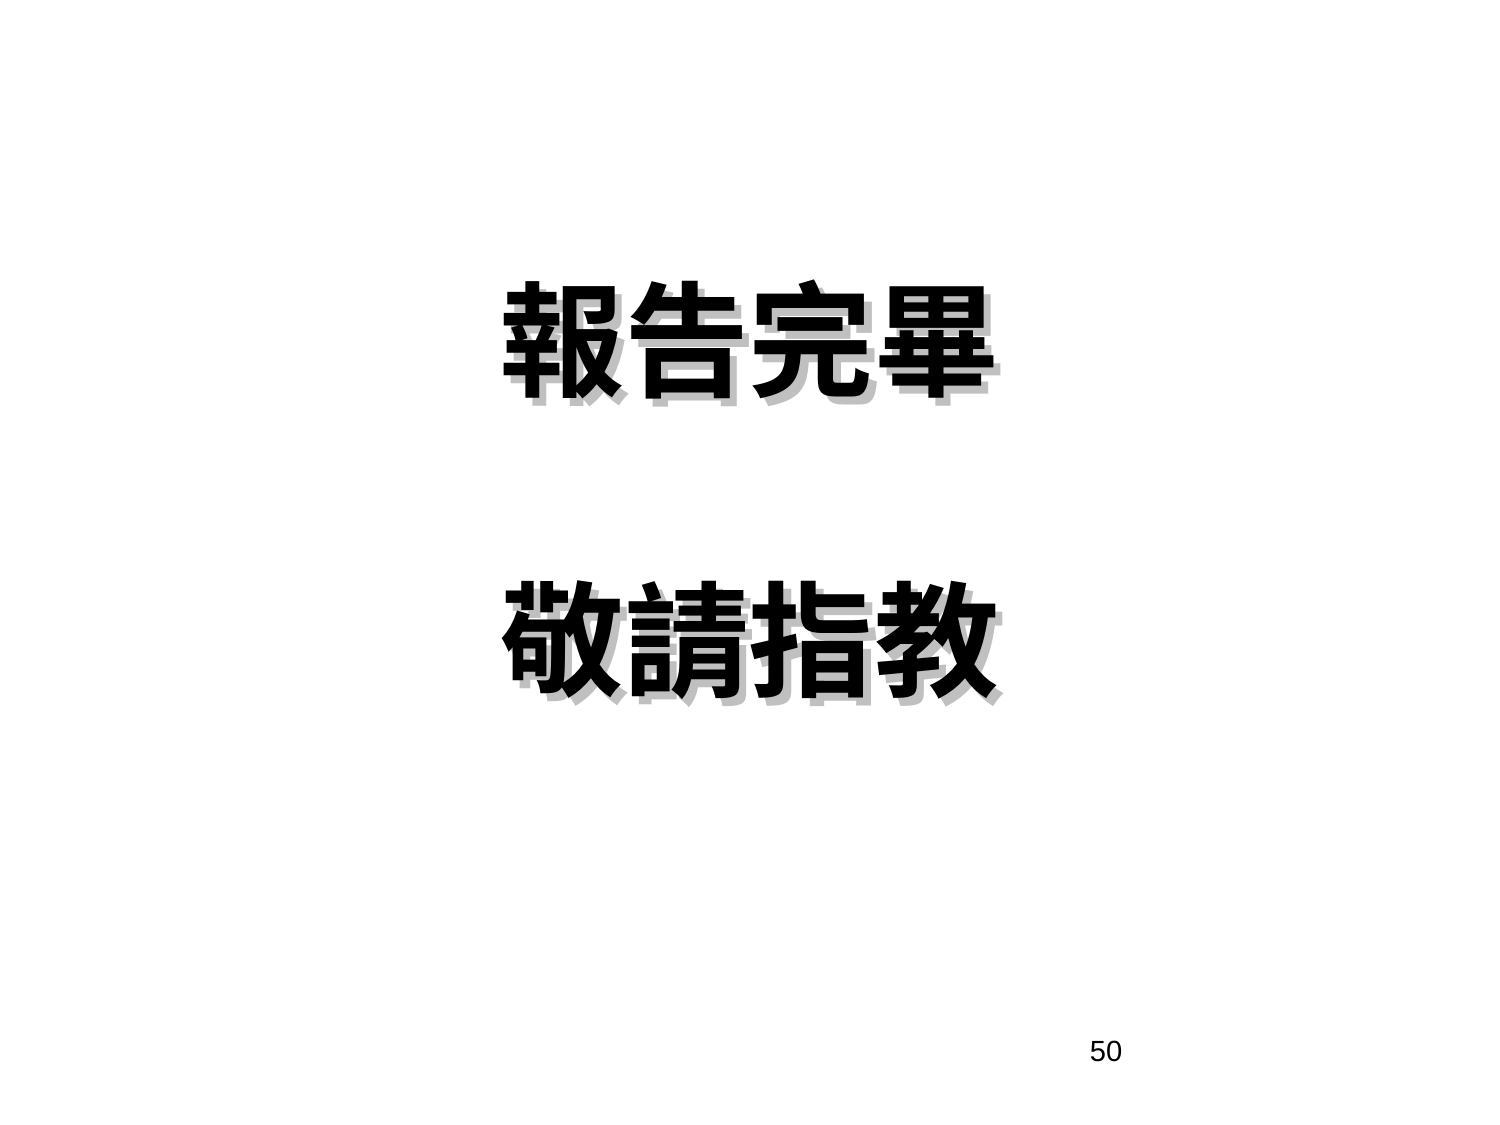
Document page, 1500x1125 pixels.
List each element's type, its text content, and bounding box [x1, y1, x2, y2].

text_box [1074, 1024, 1500, 1125]
text_box 報告完畢 敬請指教 [484, 255, 1016, 721]
